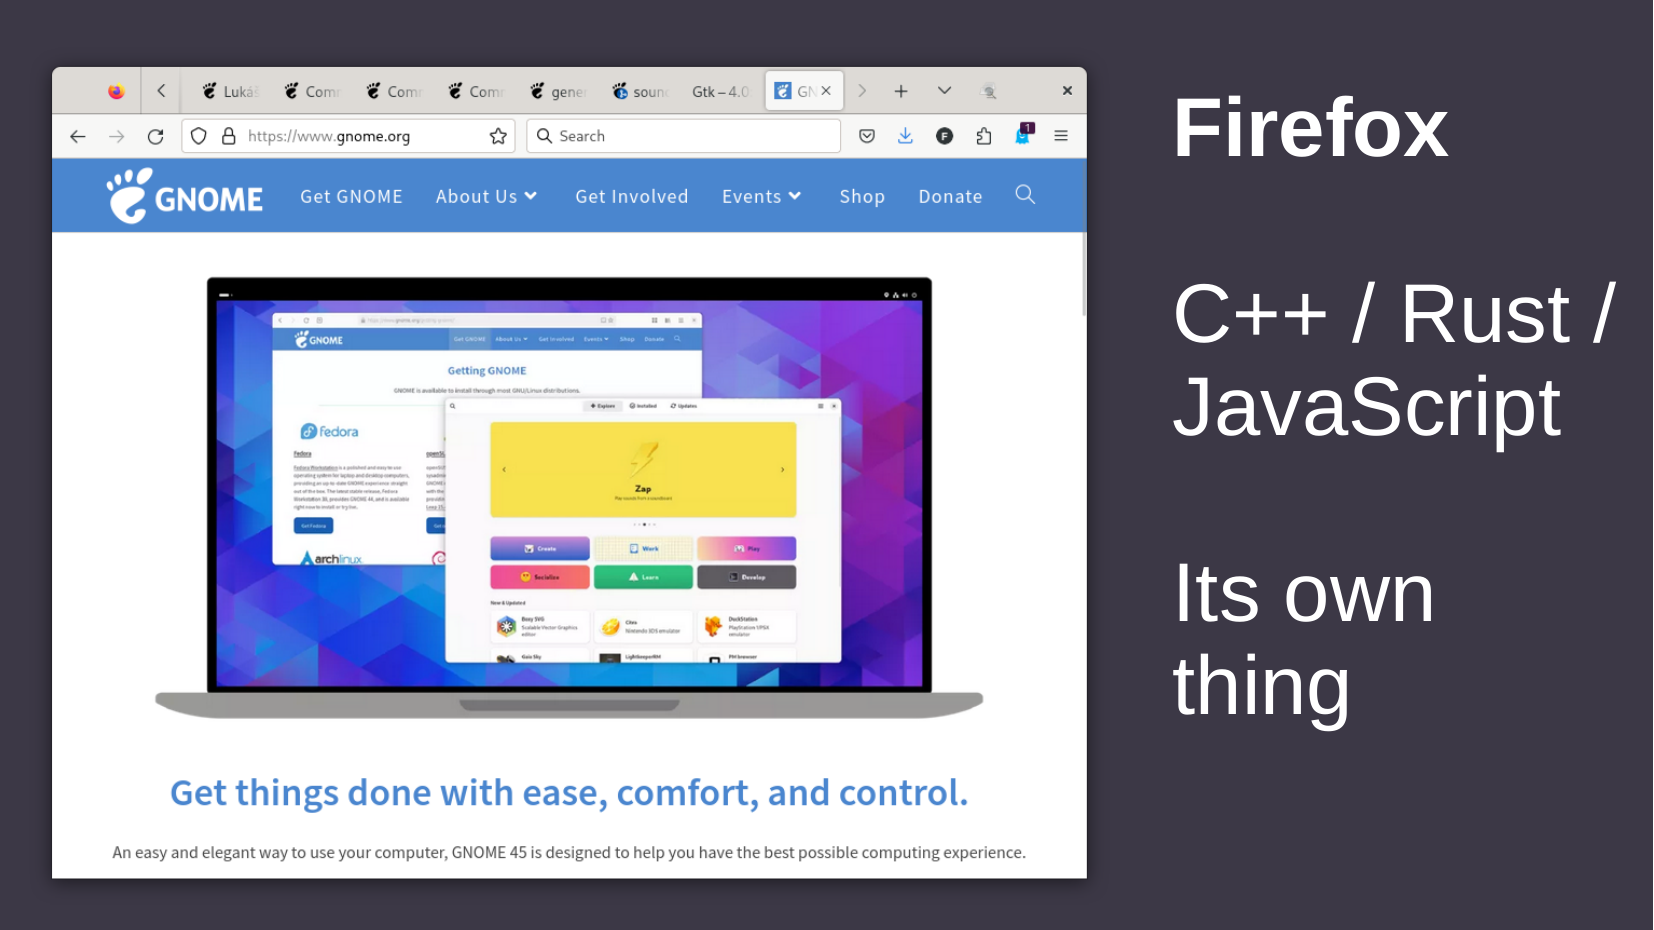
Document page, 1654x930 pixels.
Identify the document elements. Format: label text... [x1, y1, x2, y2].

text_box Firefox C++ / Rust / JavaScript Its own thing [1158, 73, 1653, 846]
picture [24, 42, 1115, 910]
